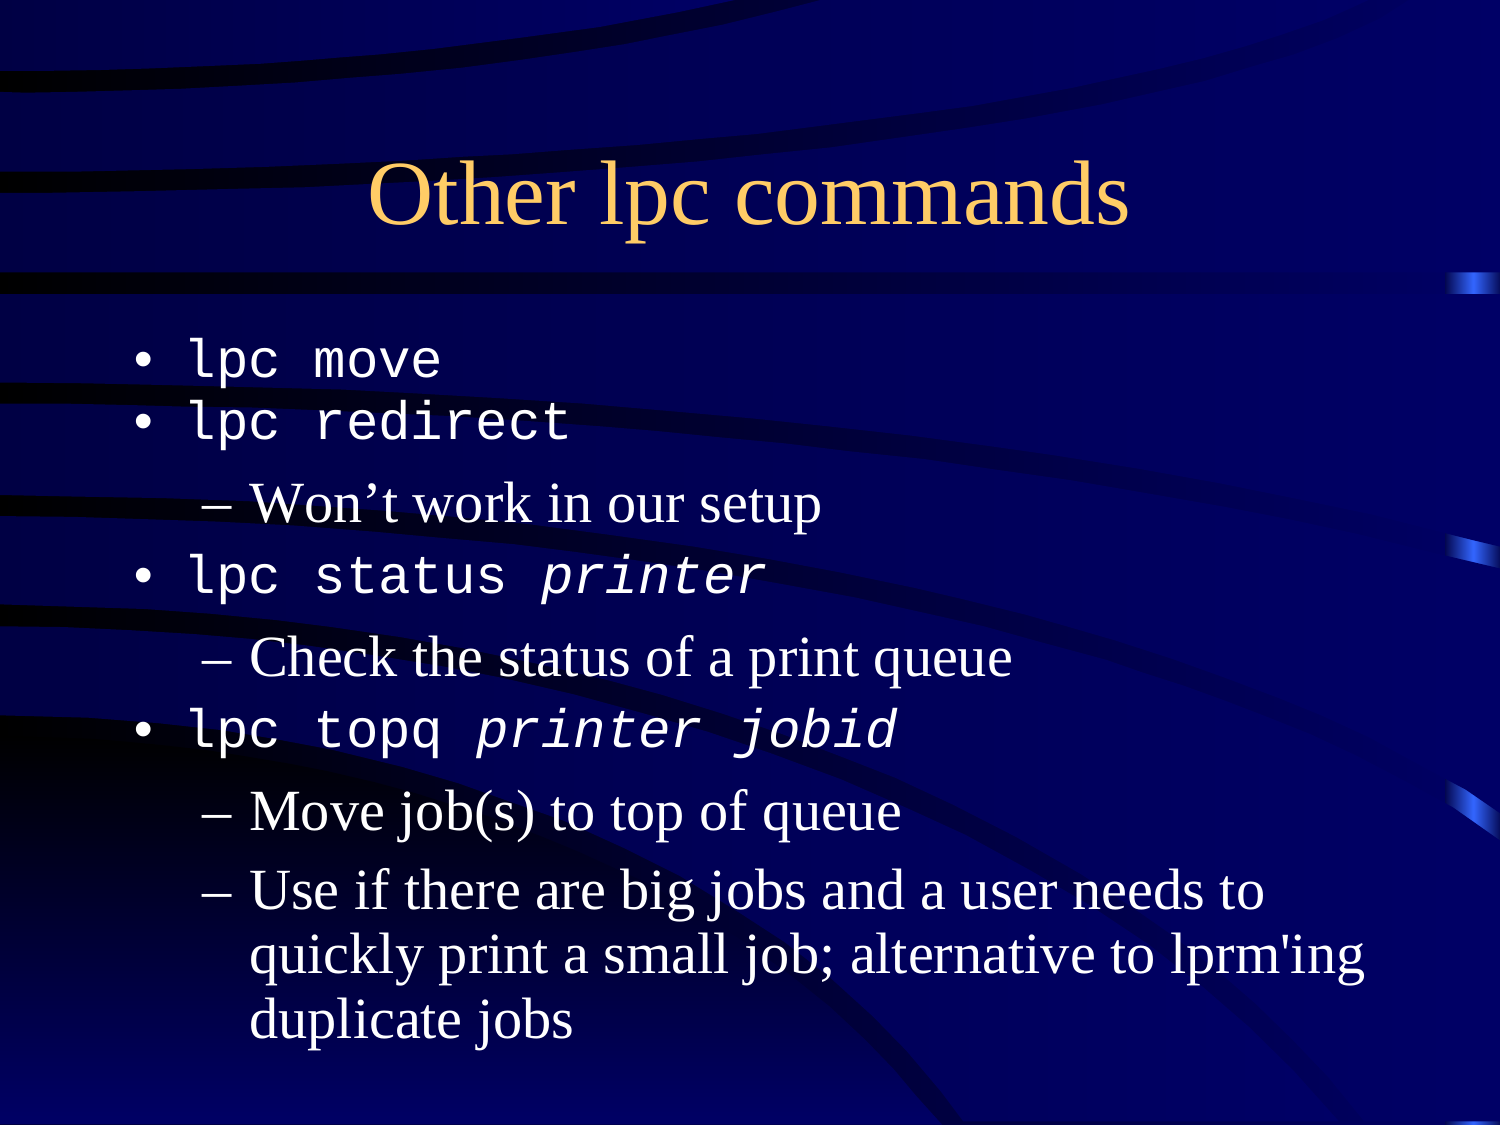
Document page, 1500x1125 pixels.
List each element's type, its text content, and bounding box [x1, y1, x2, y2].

list lpc move lpc redirect Won’t work in our setup lpc status printer Check the status of a print queue lpc topq printer jobid Move job(s) to top of queue Use if there are big jobs and a user needs to quickly print a small job; alternative to lprm'ing duplicate jobs [112, 324, 1388, 1059]
title Other lpc commands [112, 99, 1388, 288]
